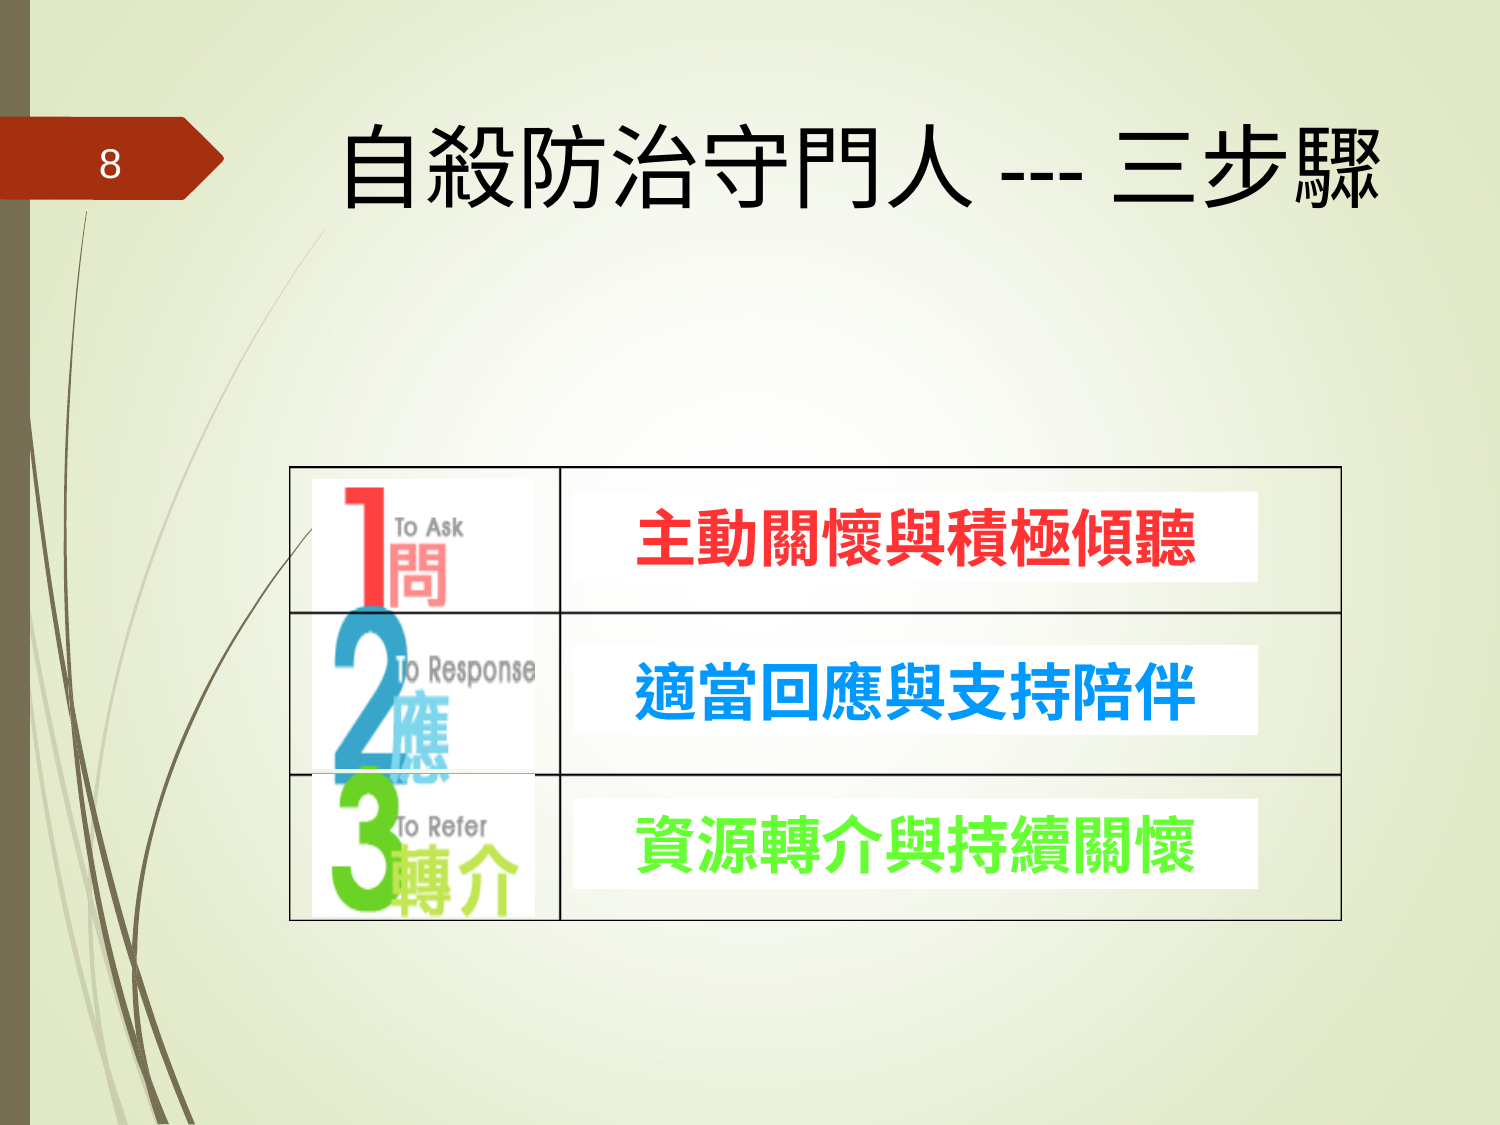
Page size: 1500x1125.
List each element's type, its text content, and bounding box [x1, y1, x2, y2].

text_box [83, 129, 180, 190]
title 自殺防治守門人---三步驟 [319, 102, 1401, 313]
text_box 主動關懷與積極傾聽 [572, 491, 1259, 582]
text_box 適當回應與支持陪伴 [572, 645, 1259, 736]
text_box 資源轉介與持續關懷 [572, 798, 1259, 889]
picture [289, 467, 1342, 922]
